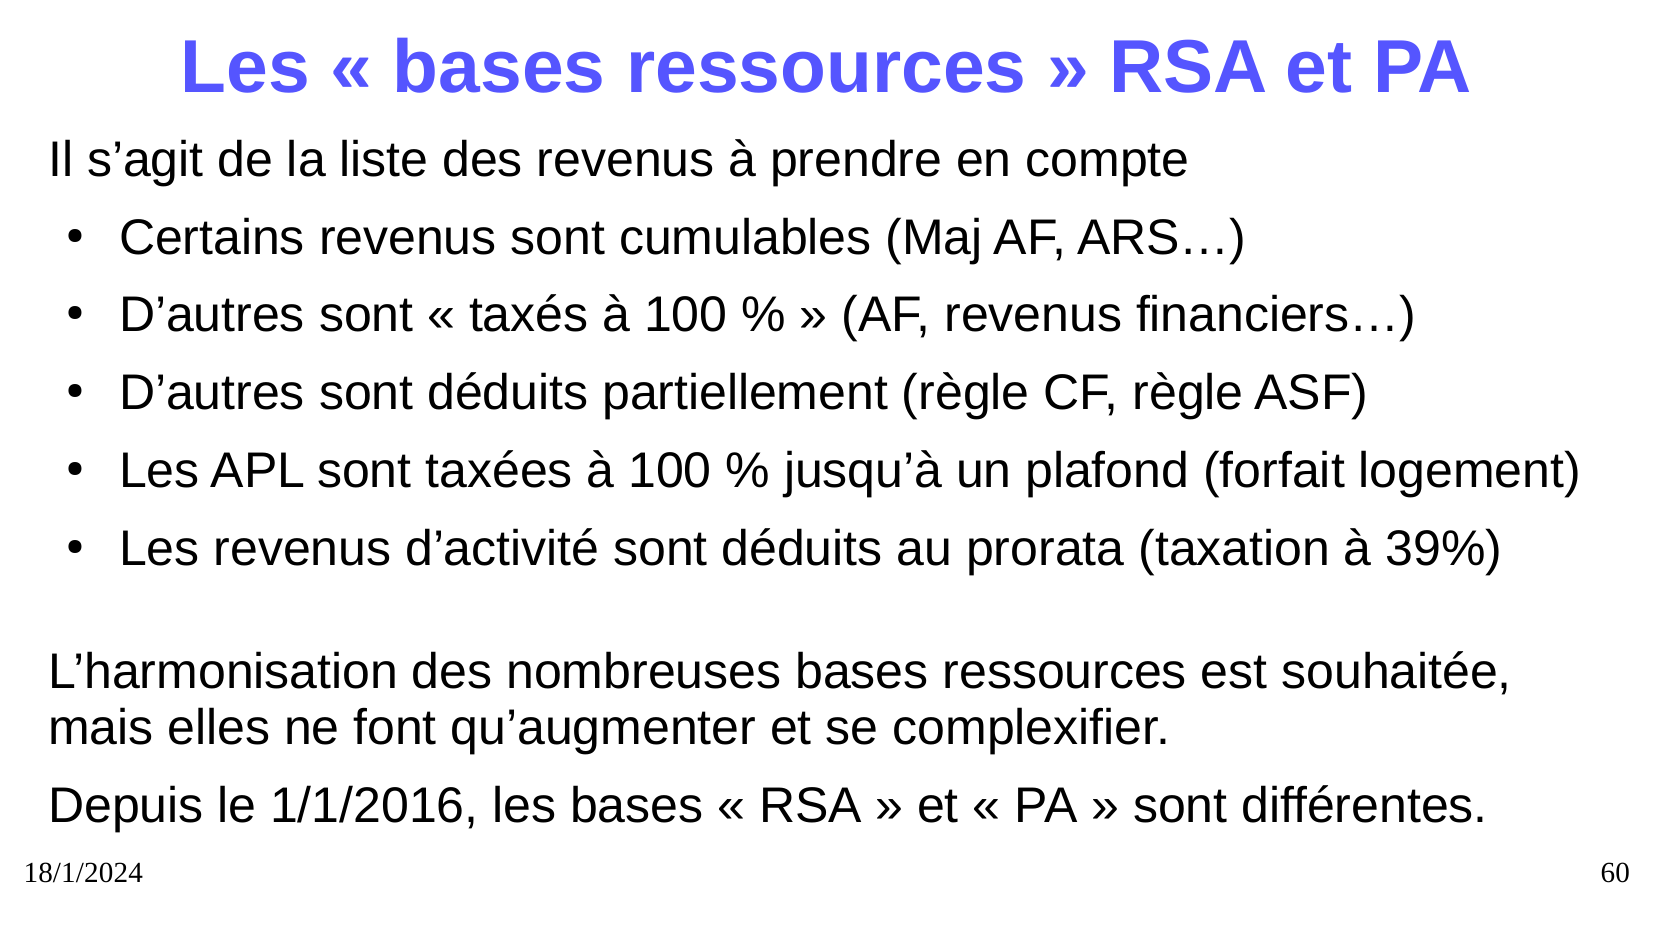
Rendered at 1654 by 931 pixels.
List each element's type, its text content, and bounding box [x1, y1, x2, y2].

list Il s’agit de la liste des revenus à prendre en compte Certains revenus sont cumulables (Maj AF, ARS…) D’autres sont « taxés à 100 % » (AF, revenus financiers…) D’autres sont déduits partiellement (règle CF, règle ASF) Les APL sont taxées à 100 % jusqu’à un plafond (forfait logement) Les revenus d’activité sont déduits au prorata (taxation à 39%) L’harmonisation des nombreuses bases ressources est souhaitée, mais elles ne font qu’augmenter et se complexifier. Depuis le 1/1/2016, les bases « RSA » et « PA » sont différentes. [48, 131, 1606, 859]
title Les « bases ressources » RSA et PA [82, 7, 1571, 126]
